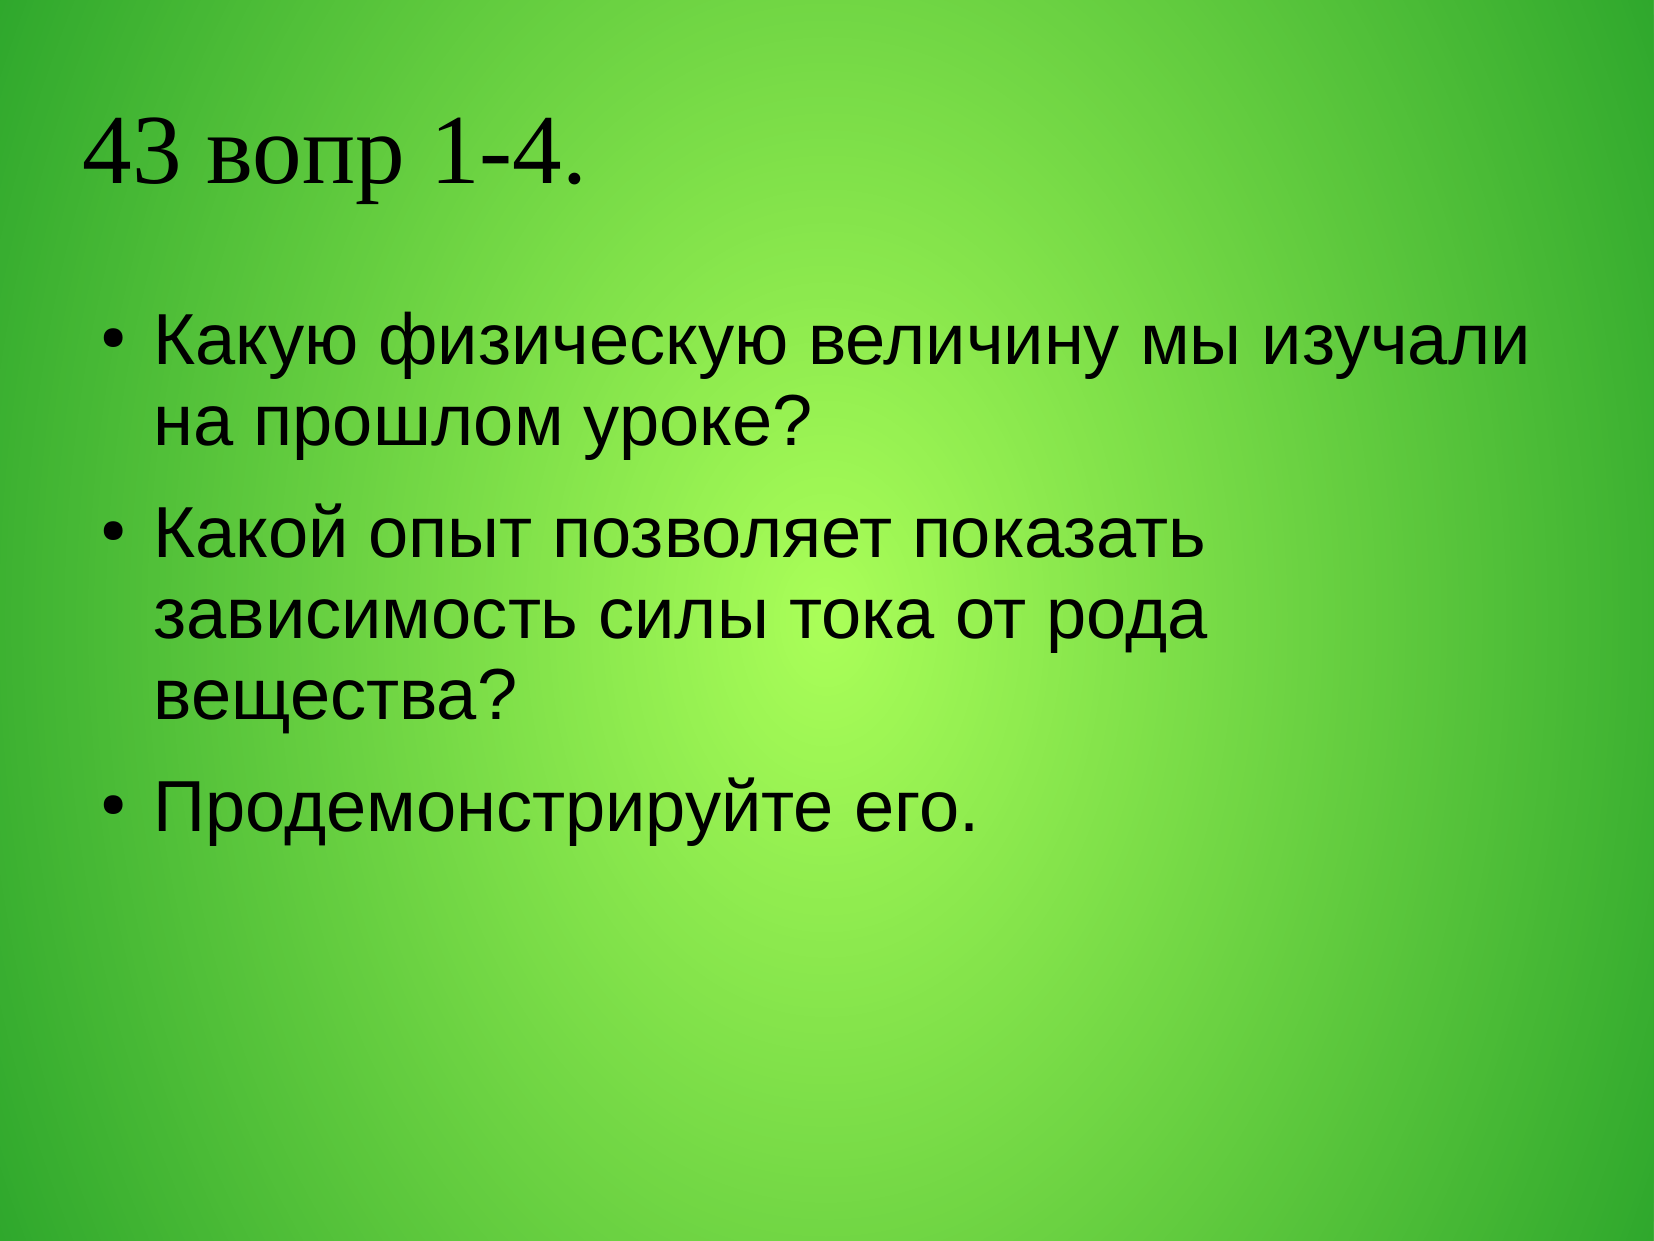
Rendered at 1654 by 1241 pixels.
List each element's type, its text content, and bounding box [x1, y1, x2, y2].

list Какую физическую величину мы изучали на прошлом уроке? Какой опыт позволяет показать зависимость силы тока от рода вещества? Продемонстрируйте его. [82, 299, 1571, 1019]
title 43 вопр 1-4. [82, 47, 1571, 252]
